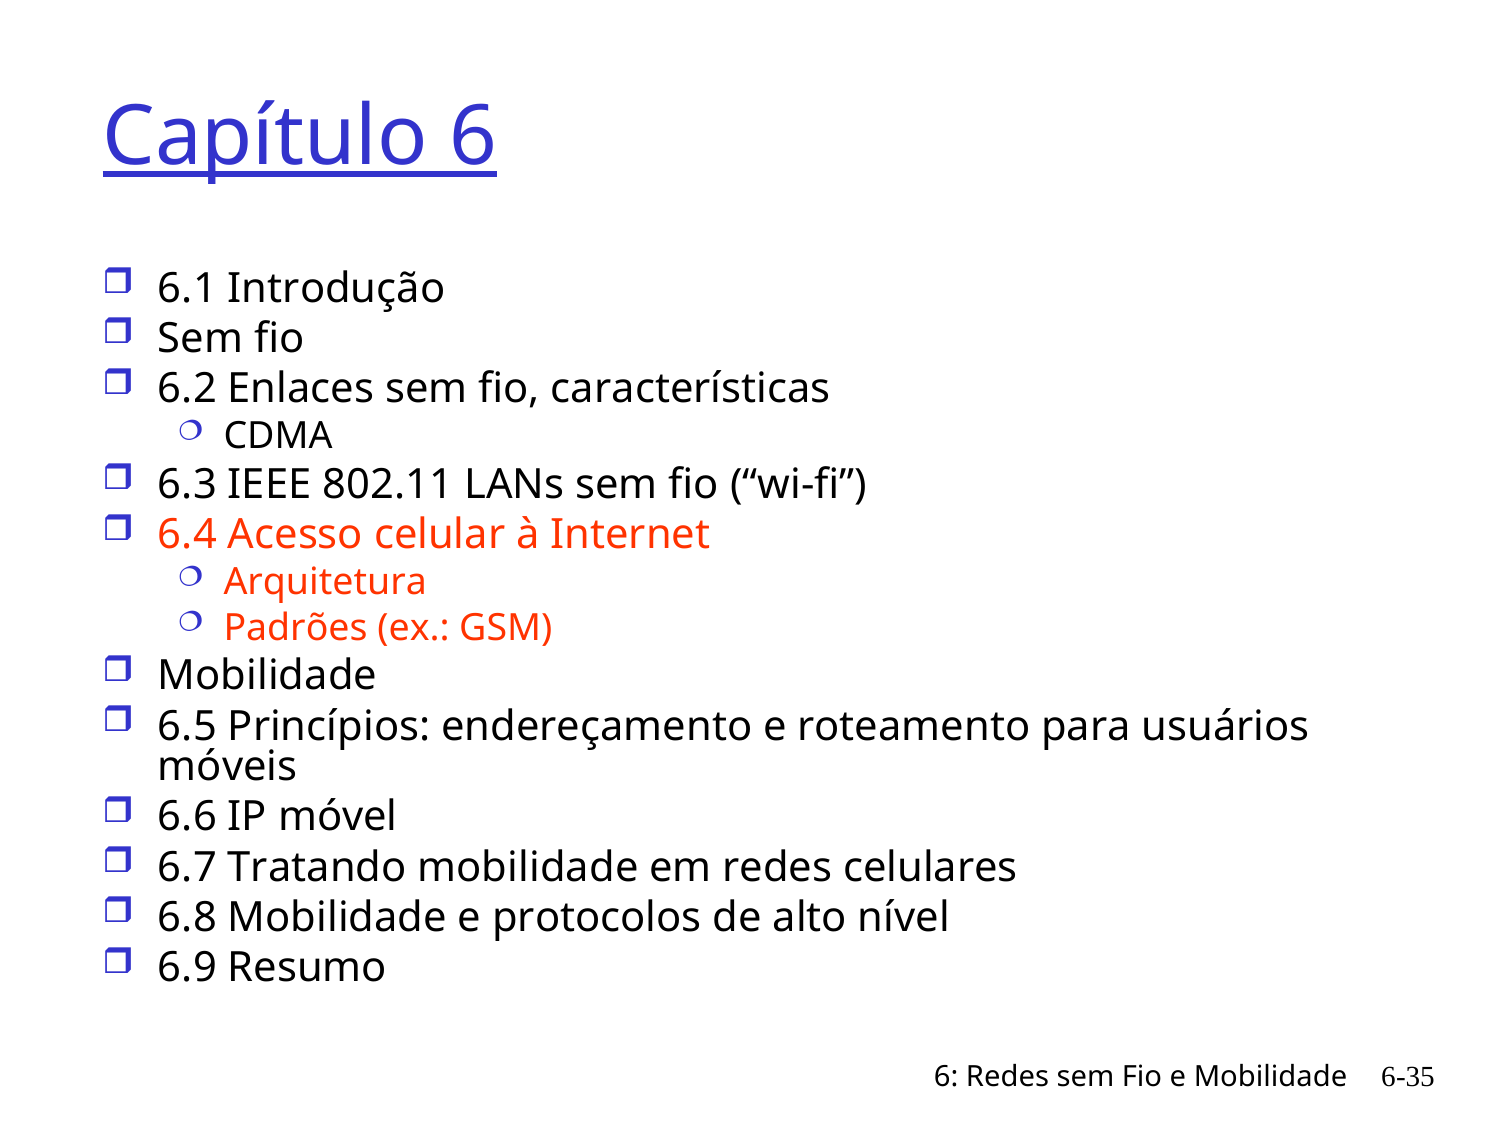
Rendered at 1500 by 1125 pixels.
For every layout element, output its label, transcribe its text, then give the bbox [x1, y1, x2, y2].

text_box 6-<number> [1339, 1050, 1451, 1125]
text_box 6.1 Introdução Sem fio 6.2 Enlaces sem fio, características CDMA 6.3 IEEE 802.11 LANs sem fio (“wi-fi”) 6.4 Acesso celular à Internet Arquitetura Padrões (ex.: GSM) Mobilidade 6.5 Princípios: endereçamento e roteamento para usuários móveis 6.6 IP móvel 6.7 Tratando mobilidade em redes celulares 6.8 Mobilidade e protocolos de alto nível 6.9 Resumo [87, 262, 1374, 1026]
text_box Capítulo 6 [87, 37, 1363, 225]
text_box 6: Redes sem Fio e Mobilidade [728, 1050, 1339, 1125]
